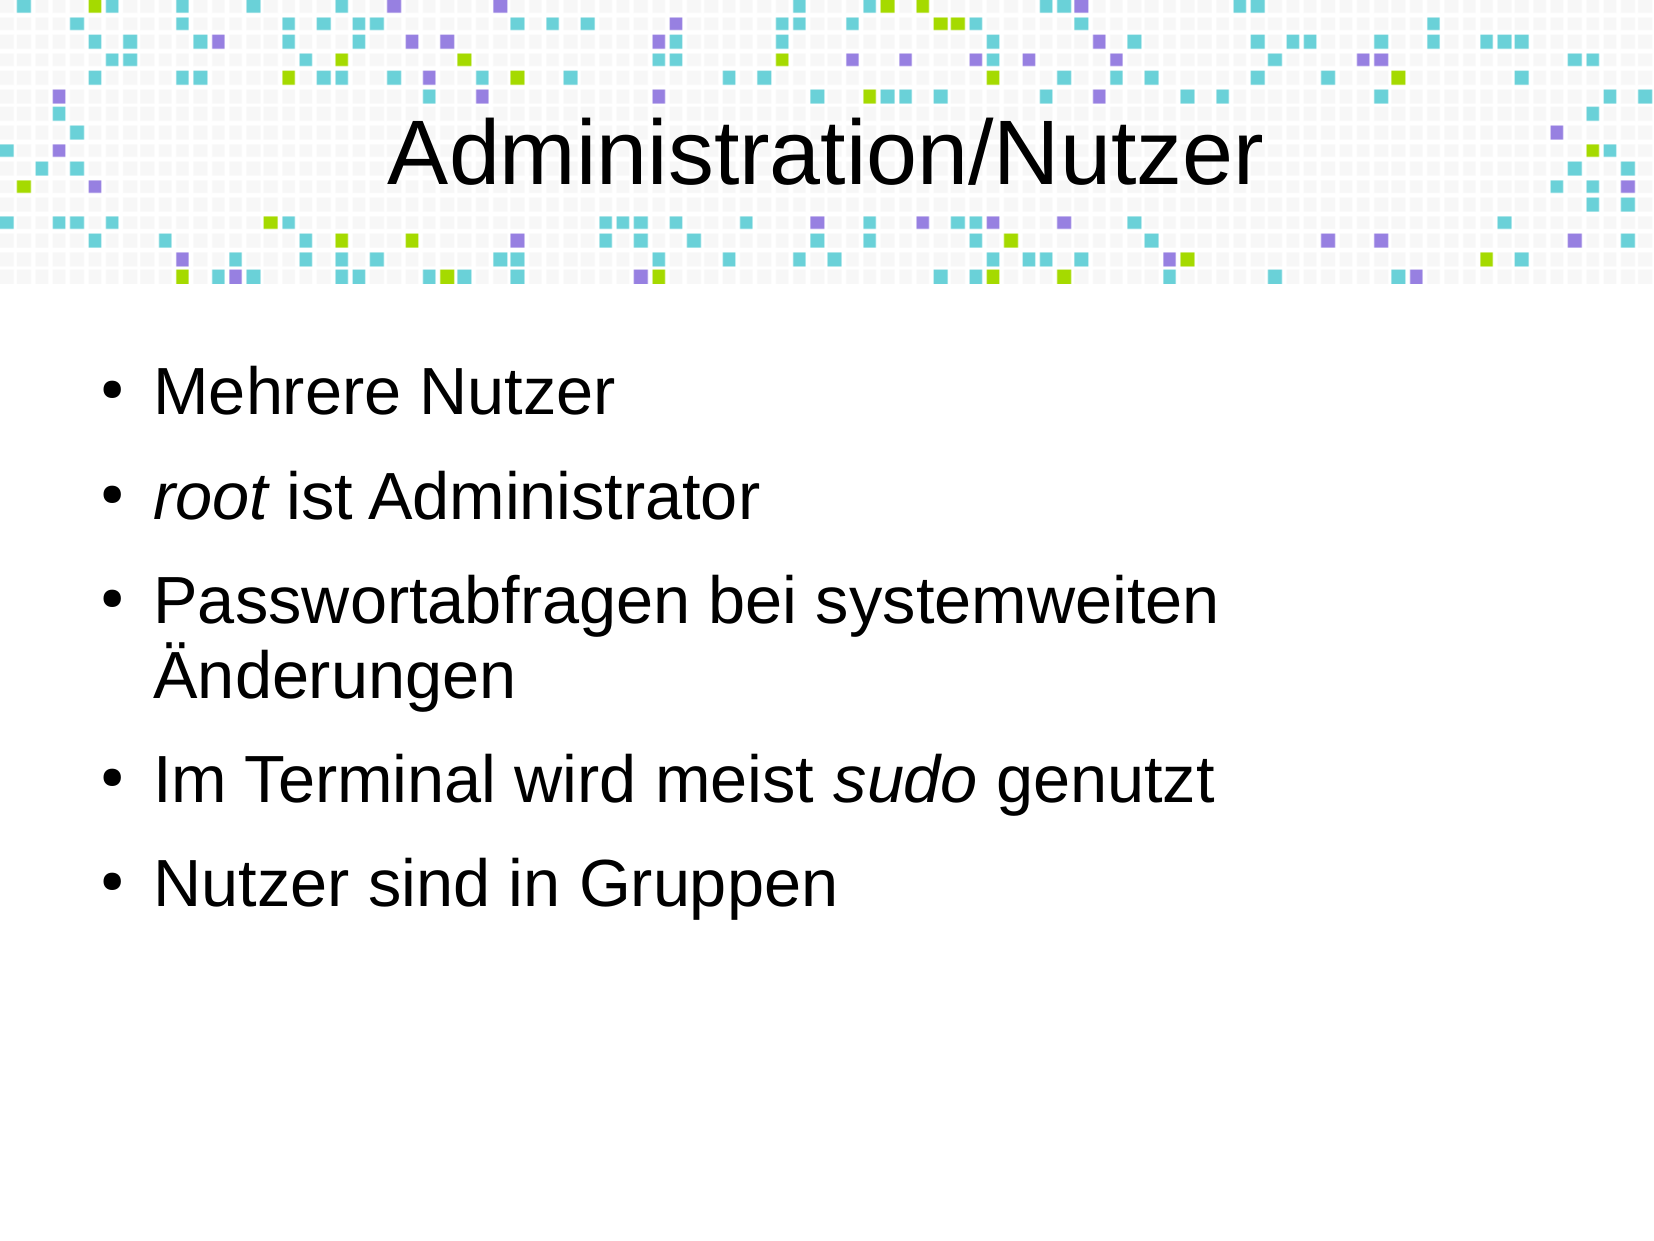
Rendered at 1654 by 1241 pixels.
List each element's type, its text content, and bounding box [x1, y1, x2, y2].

title Administration/Nutzer [82, 49, 1571, 257]
picture [0, 0, 1654, 284]
list Mehrere Nutzer root ist Administrator Passwortabfragen bei systemweiten Änderungen Im Terminal wird meist sudo genutzt Nutzer sind in Gruppen [82, 354, 1571, 1074]
